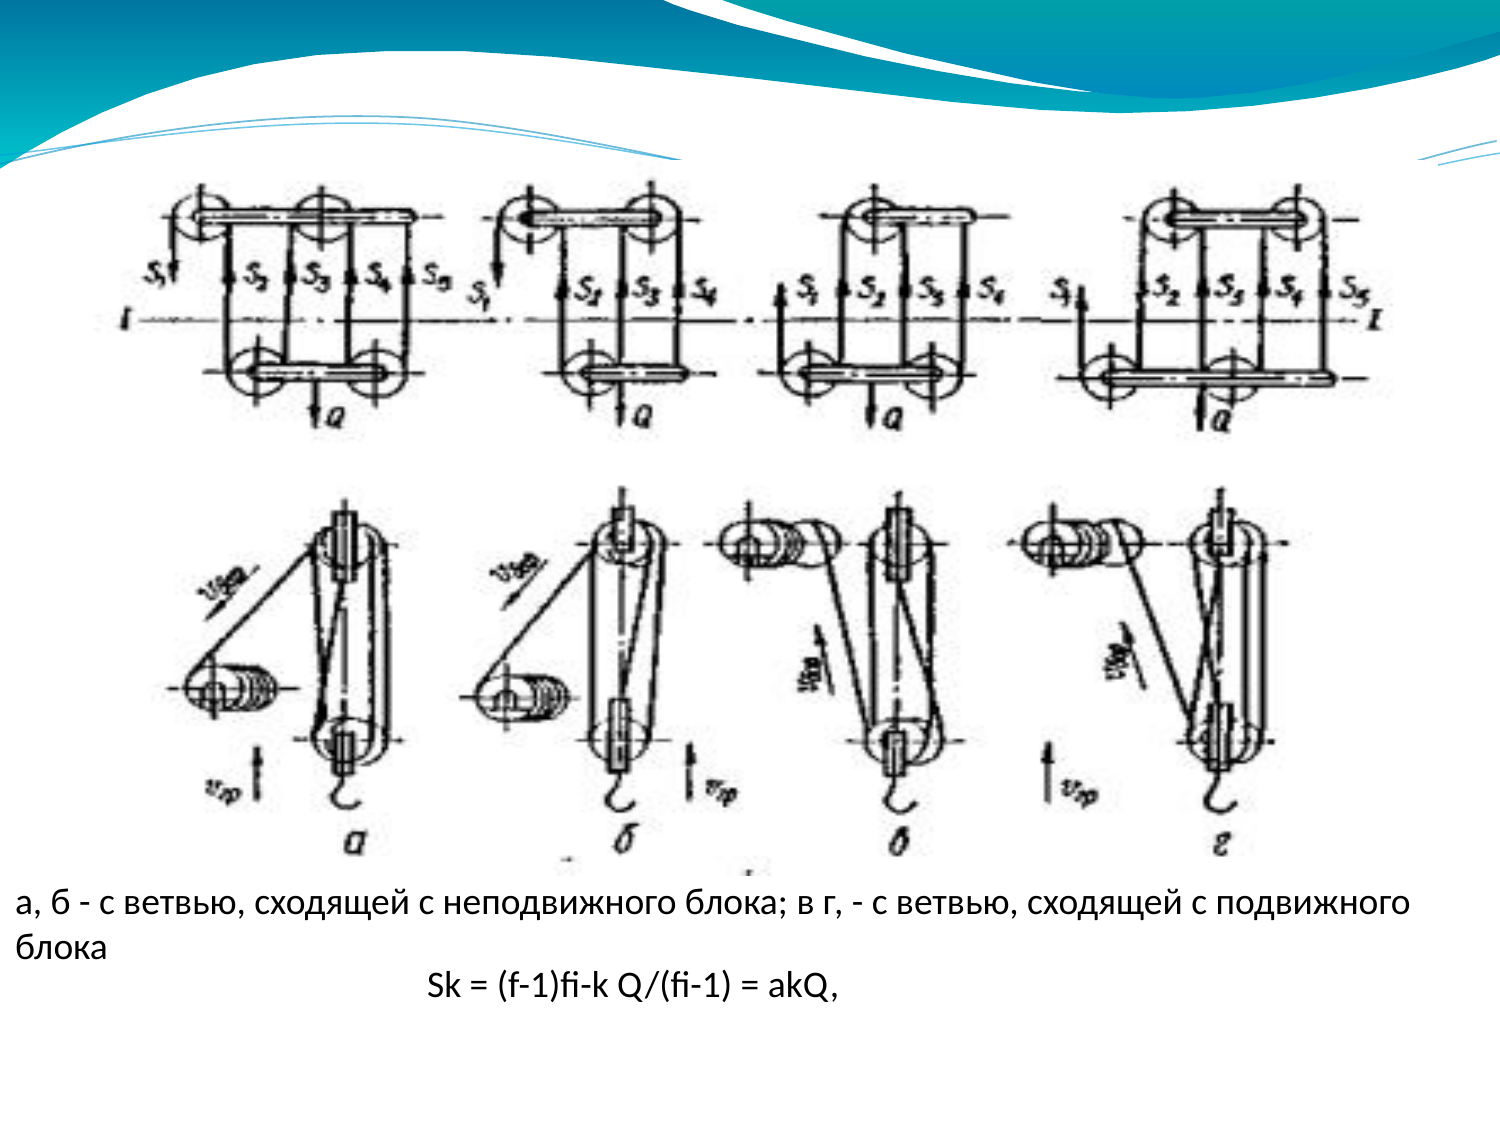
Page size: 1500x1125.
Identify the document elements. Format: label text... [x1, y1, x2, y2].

picture [41, 160, 1438, 870]
text_box а, б - с ветвью, сходящей с неподвижного блока; в г, - с ветвью, сходящей с подвижного блока [0, 870, 1500, 975]
text_box Sk = (f-1)fi-k Q/(fi-1) = akQ, [242, 952, 974, 1012]
